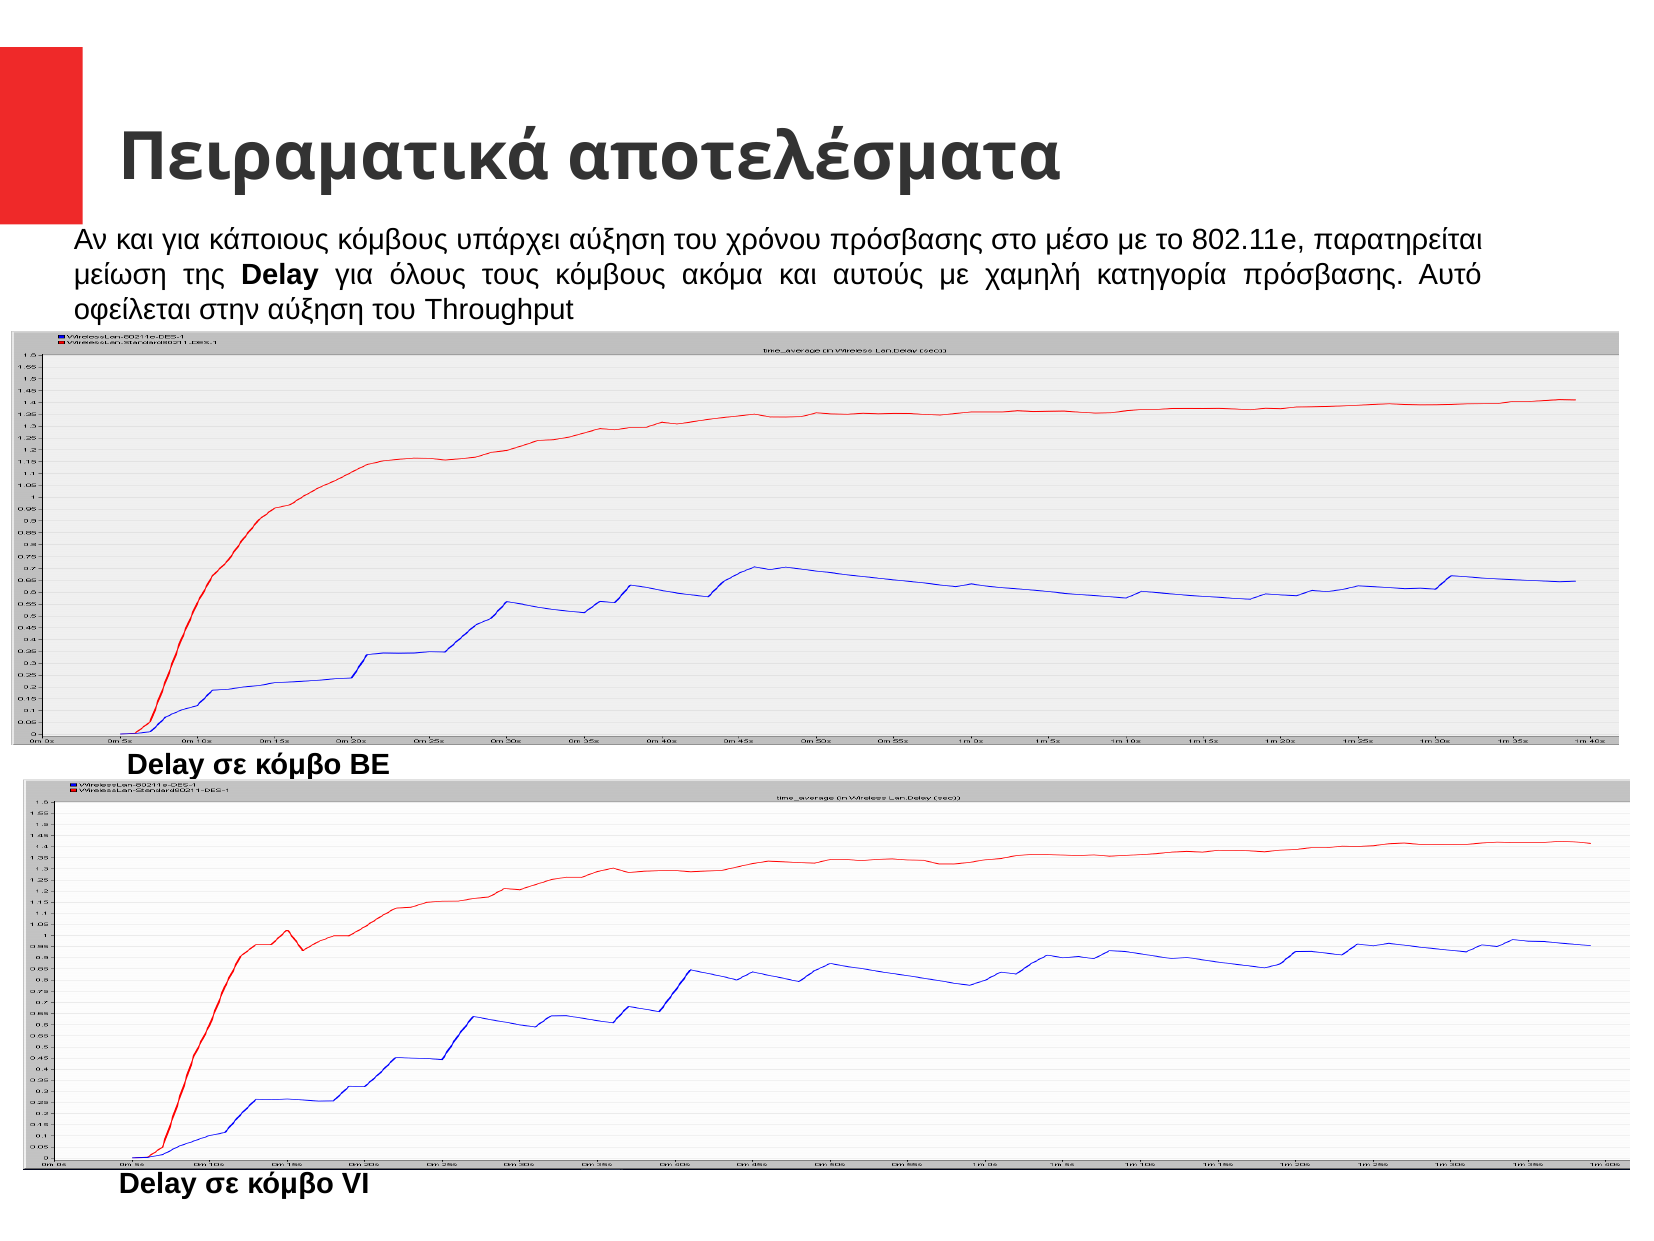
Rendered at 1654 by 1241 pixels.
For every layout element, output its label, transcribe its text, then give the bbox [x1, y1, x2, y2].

text_box Πειραματικά αποτελέσματα [118, 49, 1571, 257]
picture [11, 330, 1619, 745]
text_box Delay σε κόμβο BE [112, 745, 455, 779]
text_box Αν και για κάποιους κόμβους υπάρχει αύξηση του χρόνου πρόσβασης στο μέσο με το 802.11e, παρατηρείται μείωση της Delay για όλους τους κόμβους ακόμα και αυτούς με χαμηλή κατηγορία πρόσβασης. Αυτό οφείλεται στην αύξηση του Throughput [59, 212, 1498, 312]
text_box Delay σε κόμβο VI [104, 1170, 447, 1228]
picture [23, 779, 1630, 1170]
